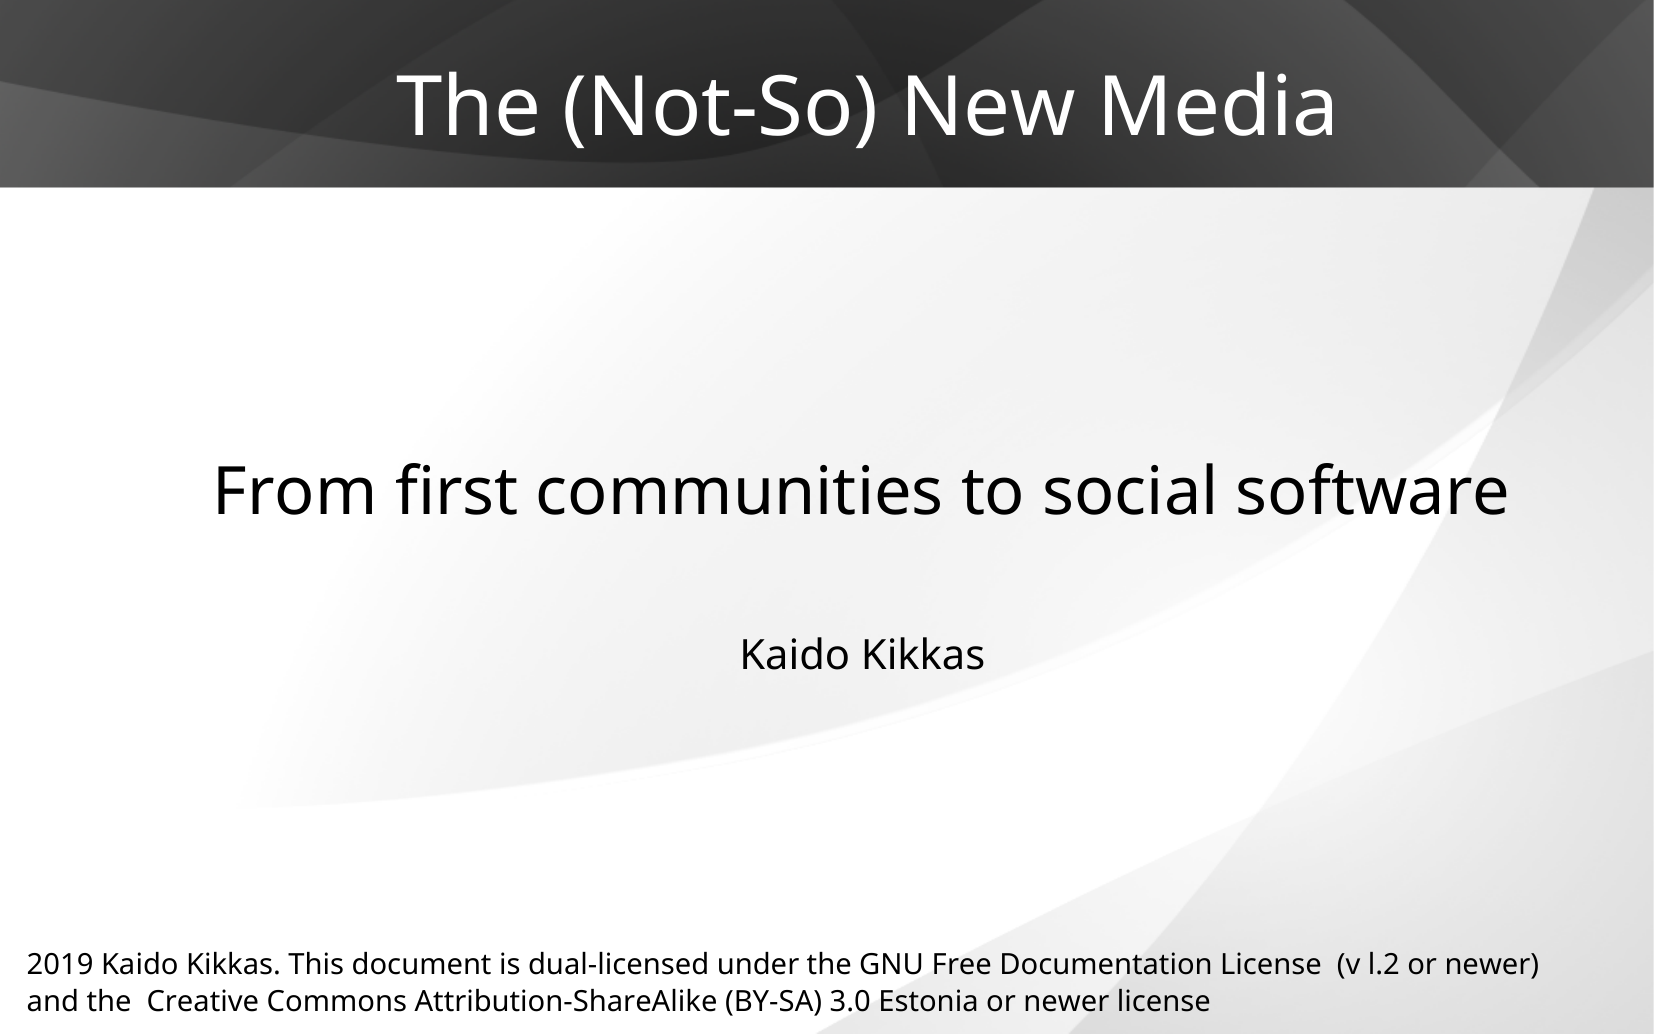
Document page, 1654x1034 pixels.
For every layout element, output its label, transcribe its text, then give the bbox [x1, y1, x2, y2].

subtitle From first communities to social software Kaido Kikkas [187, 225, 1538, 901]
title The (Not-So) New Media [124, 0, 1613, 208]
text_box 2019 Kaido Kikkas. This document is dual-licensed under the GNU Free Documentation License (v l.2 or newer) and the Creative Commons Attribution-ShareAlike (BY-SA) 3.0 Estonia or newer license [11, 937, 1613, 1028]
picture [0, 0, 1654, 1034]
